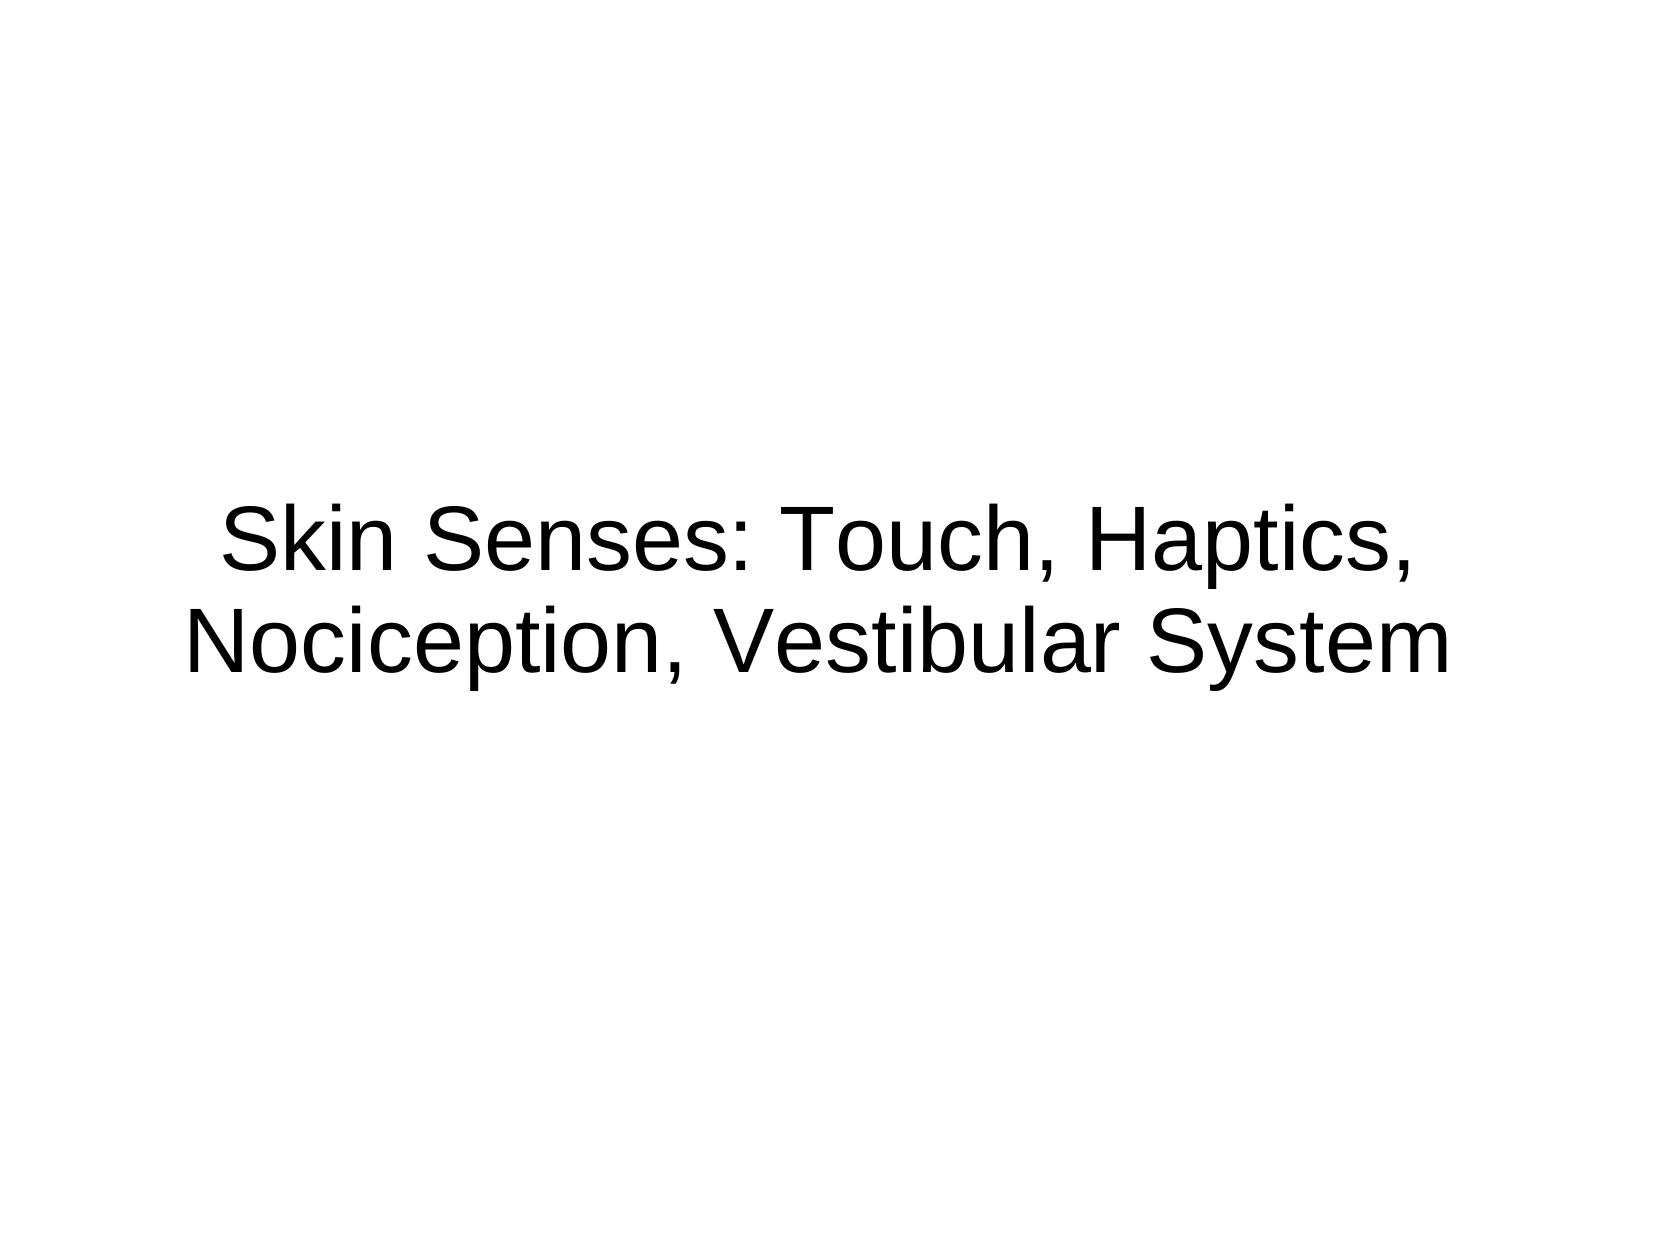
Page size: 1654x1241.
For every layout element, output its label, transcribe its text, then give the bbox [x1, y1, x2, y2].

title Skin Senses: Touch, Haptics, Nociception, Vestibular System [75, 487, 1564, 693]
